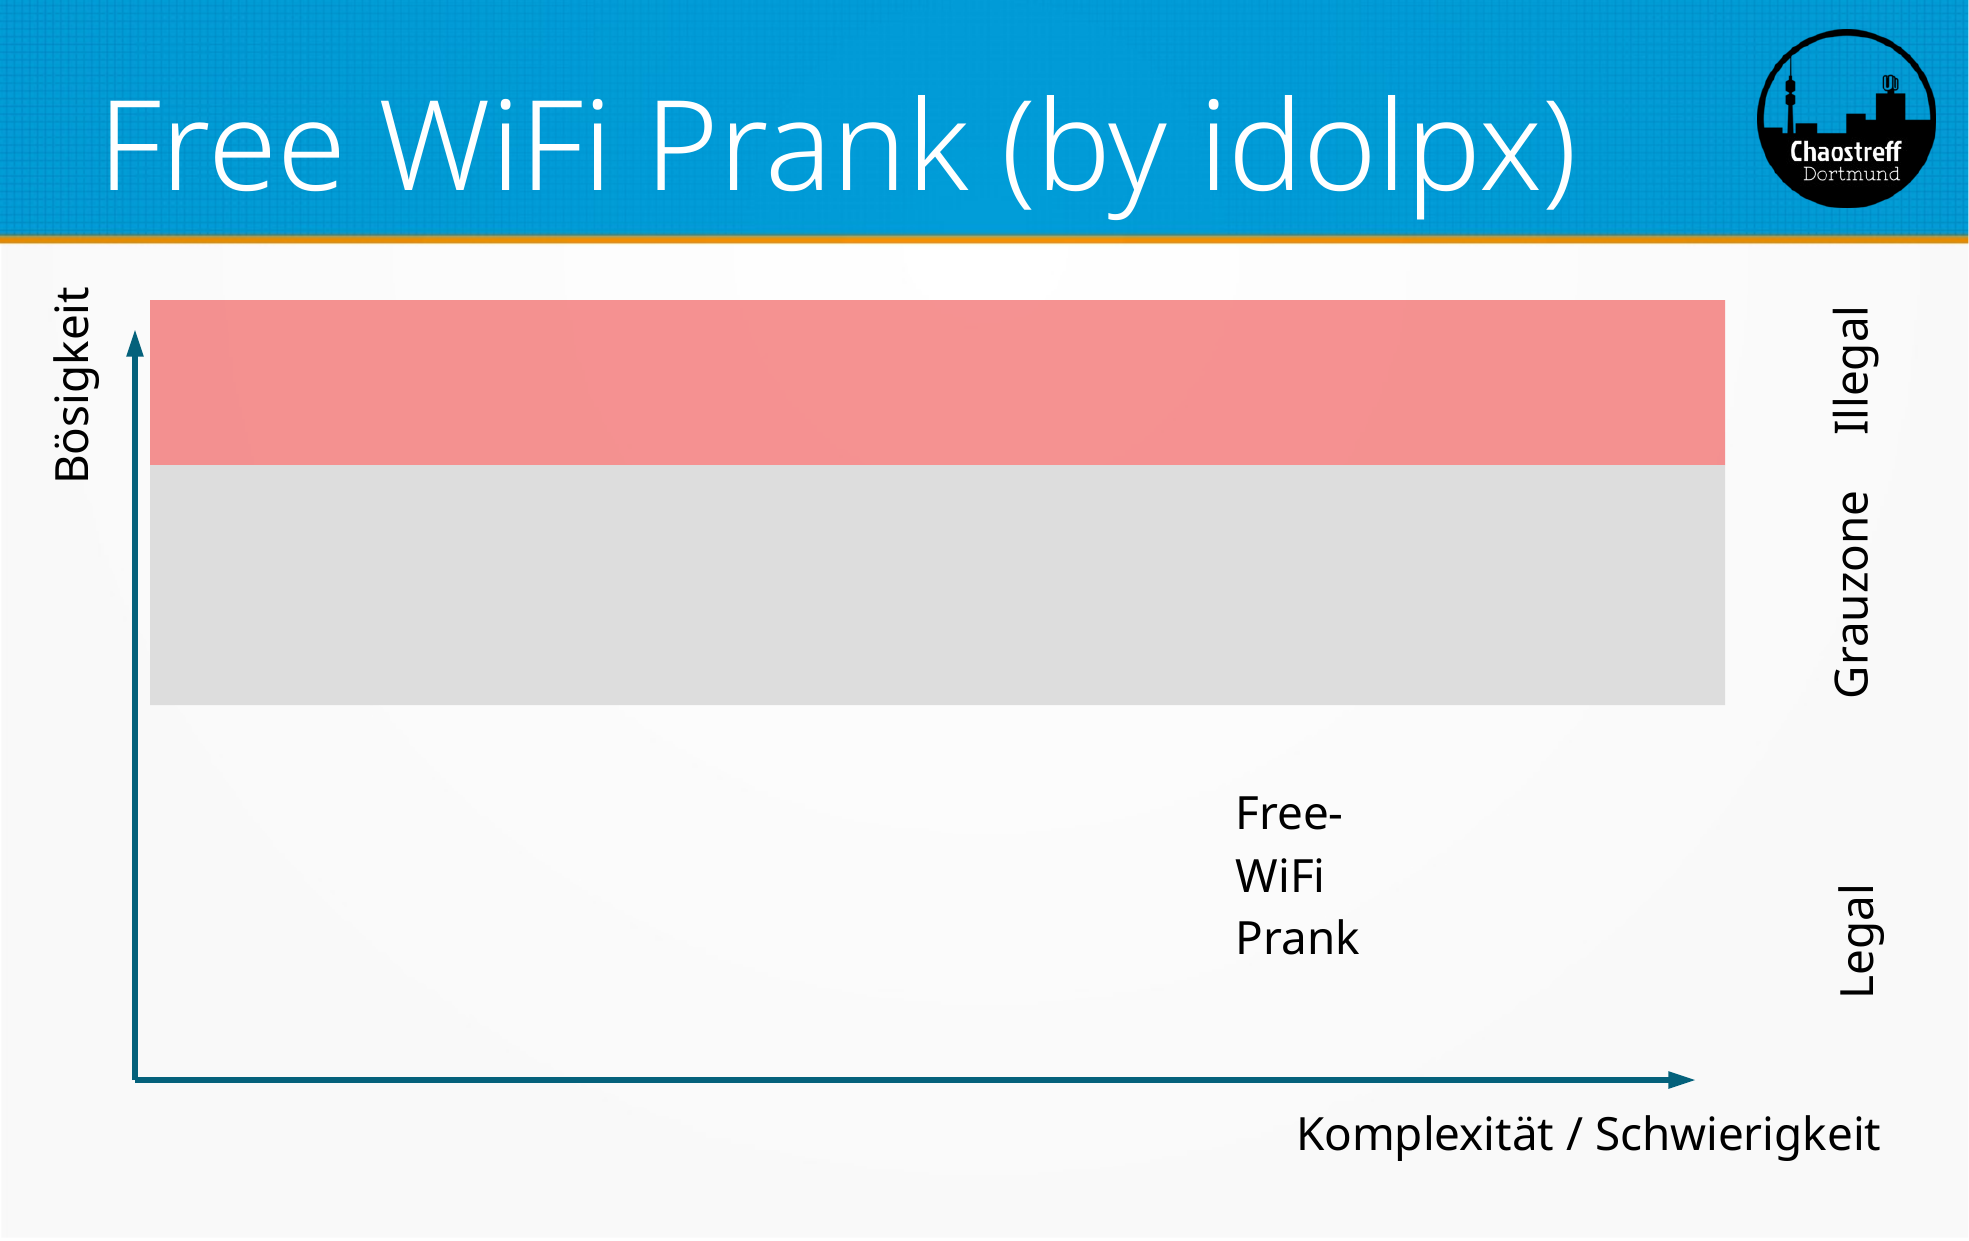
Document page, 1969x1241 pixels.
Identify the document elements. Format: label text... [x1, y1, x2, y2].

text_box Illegal [1815, 292, 1885, 442]
text_box Grauzone [1815, 472, 1885, 706]
text_box [150, 300, 1726, 706]
text_box Free-WiFi Prank [1230, 789, 1381, 961]
text_box Legal [1796, 831, 1915, 1006]
text_box Komplexität / Schwierigkeit [1290, 1097, 1933, 1168]
picture [1870, 34, 1935, 204]
text_box Bösigkeit [35, 270, 106, 491]
picture [0, 233, 1969, 1241]
title Free WiFi Prank (by idolpx) [98, 19, 1870, 227]
